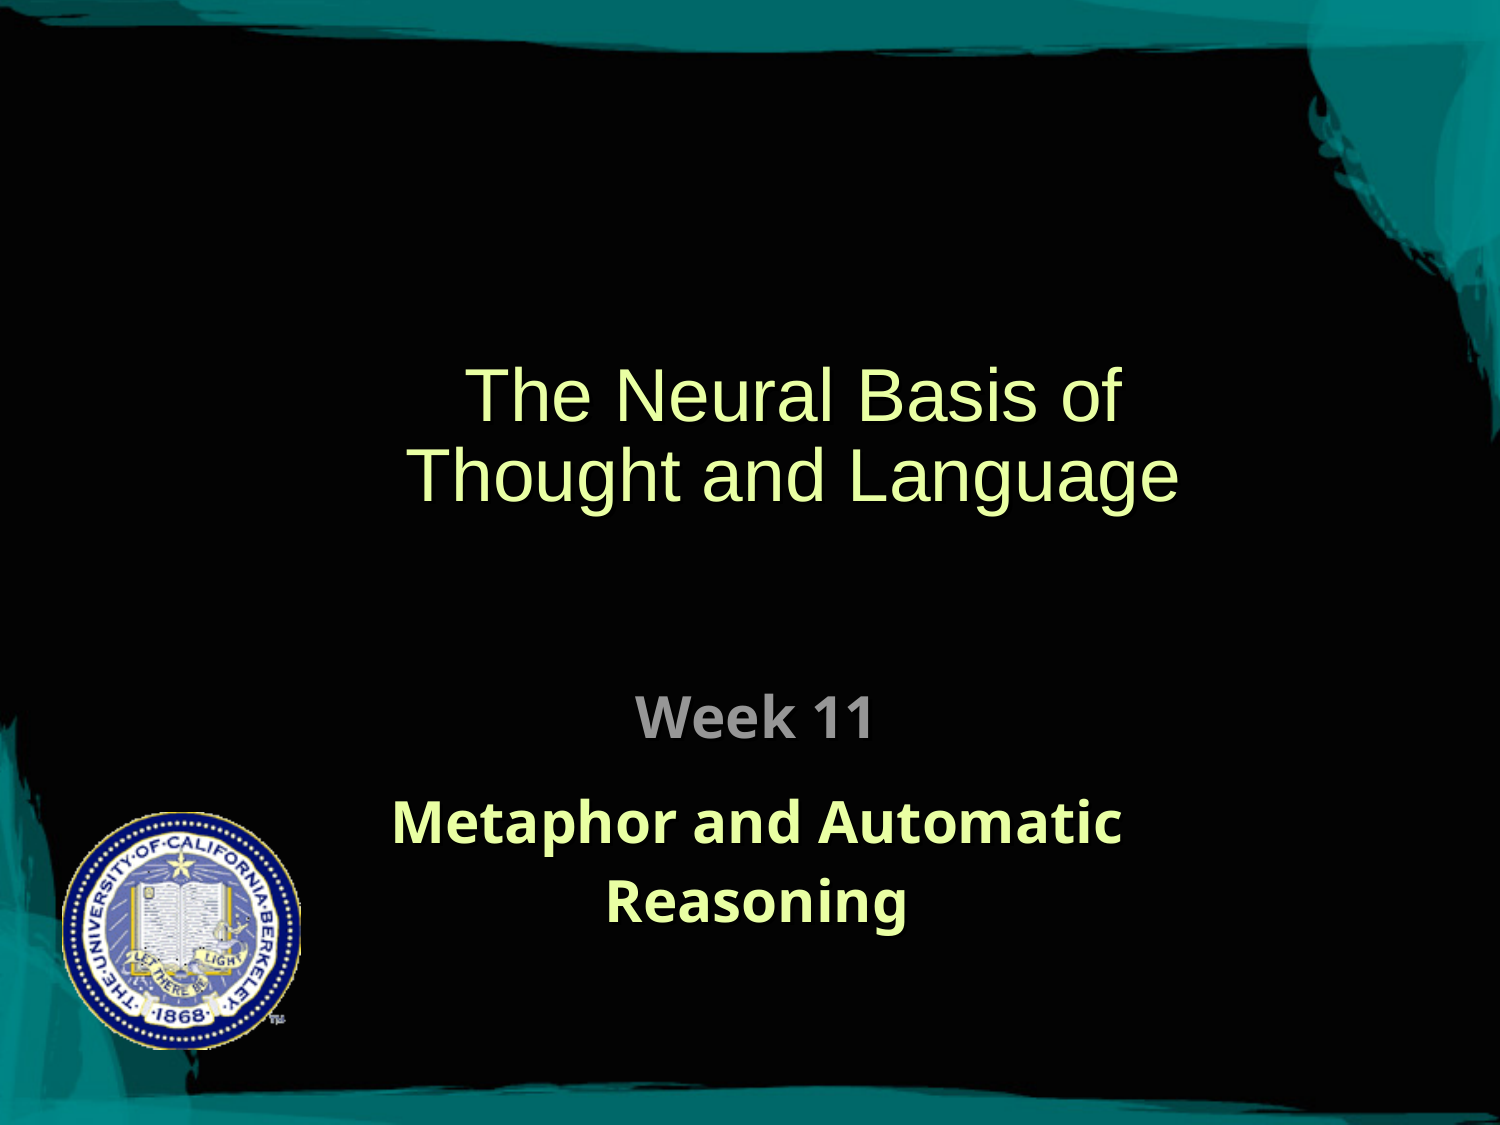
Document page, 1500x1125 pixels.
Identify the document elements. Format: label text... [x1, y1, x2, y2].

subtitle Week 11 Metaphor and Automatic Reasoning [275, 668, 1238, 920]
title The Neural Basis of Thought and Language [112, 337, 1476, 525]
picture [0, 0, 1500, 1125]
